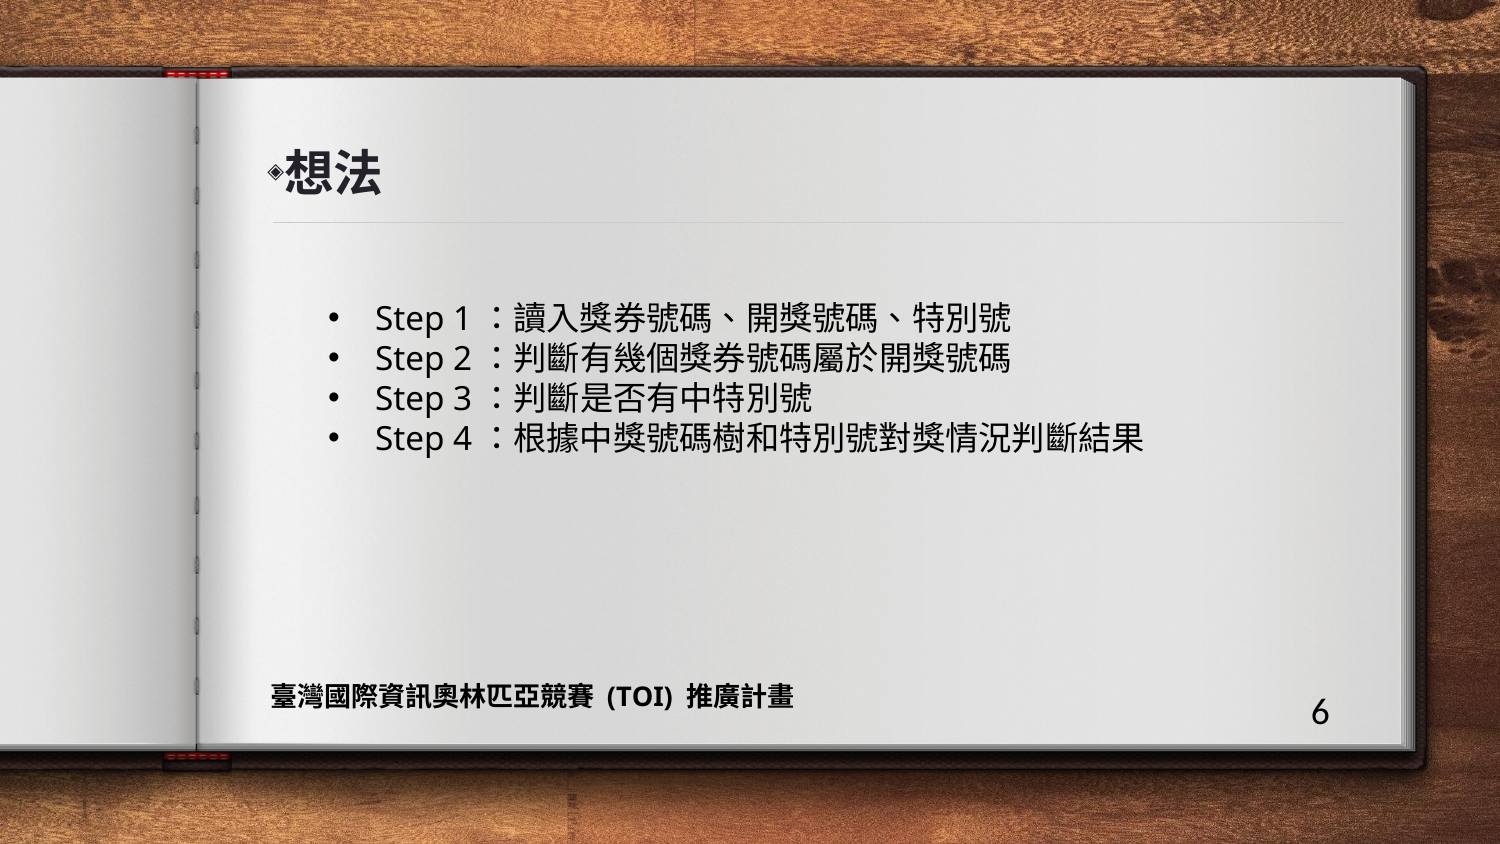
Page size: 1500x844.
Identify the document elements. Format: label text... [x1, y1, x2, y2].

text_box Step 1：讀入獎券號碼、開獎號碼、特別號 Step 2：判斷有幾個獎券號碼屬於開獎號碼 Step 3：判斷是否有中特別號 Step 4：根據中獎號碼樹和特別號對獎情況判斷結果 [313, 289, 1254, 467]
list 想法 [252, 126, 1194, 216]
text_box 6 [1295, 672, 1386, 737]
